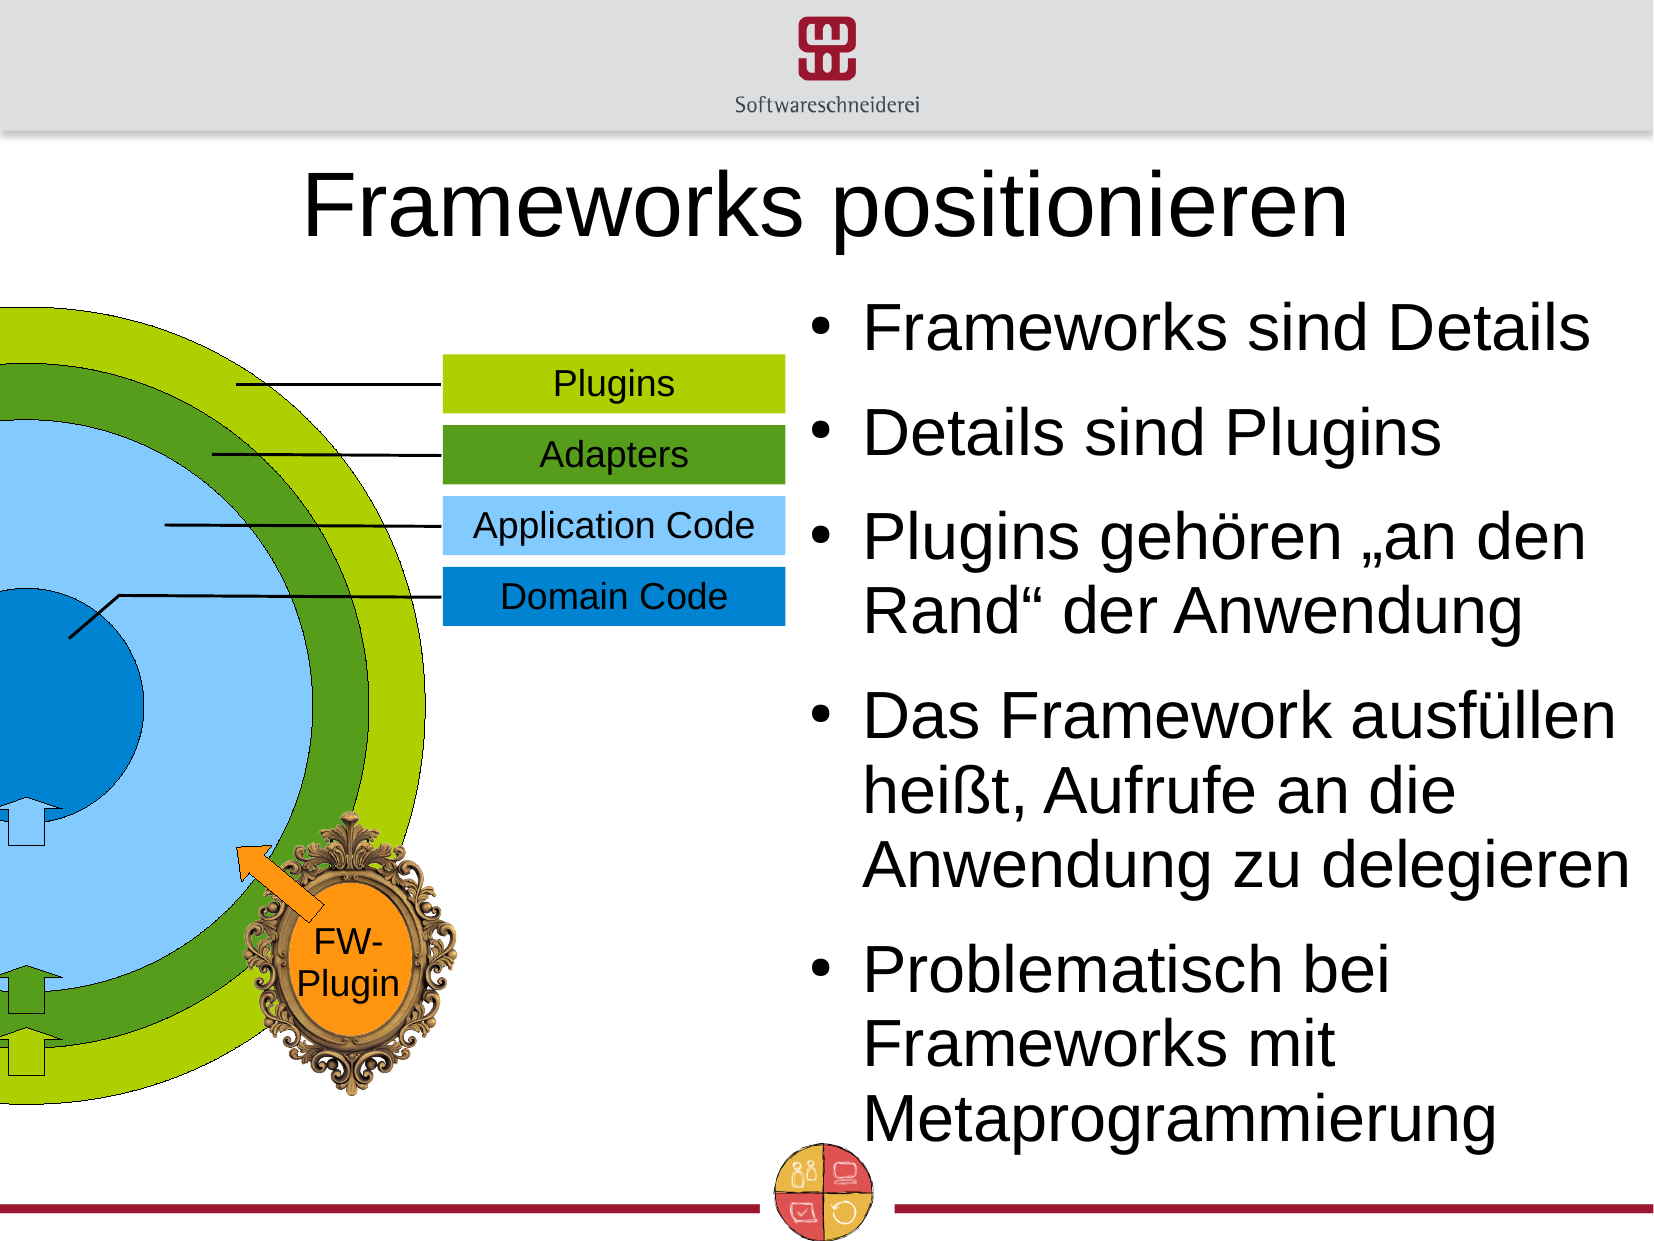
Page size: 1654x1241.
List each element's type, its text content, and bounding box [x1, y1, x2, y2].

text_box Application Code [442, 496, 786, 556]
list Frameworks sind Details Details sind Plugins Plugins gehören „an den Rand“ der Anwendung Das Framework ausfüllen heißt, Aufrufe an die Anwendung zu delegieren Problematisch bei Frameworks mit Metaprogrammierung [791, 290, 1642, 1158]
text_box Plugins [442, 354, 786, 414]
text_box Adapters [442, 425, 786, 485]
title Frameworks positionieren [82, 147, 1571, 257]
text_box [236, 845, 325, 923]
text_box [0, 307, 426, 1105]
picture [0, 0, 1654, 1241]
text_box Domain Code [442, 566, 786, 626]
